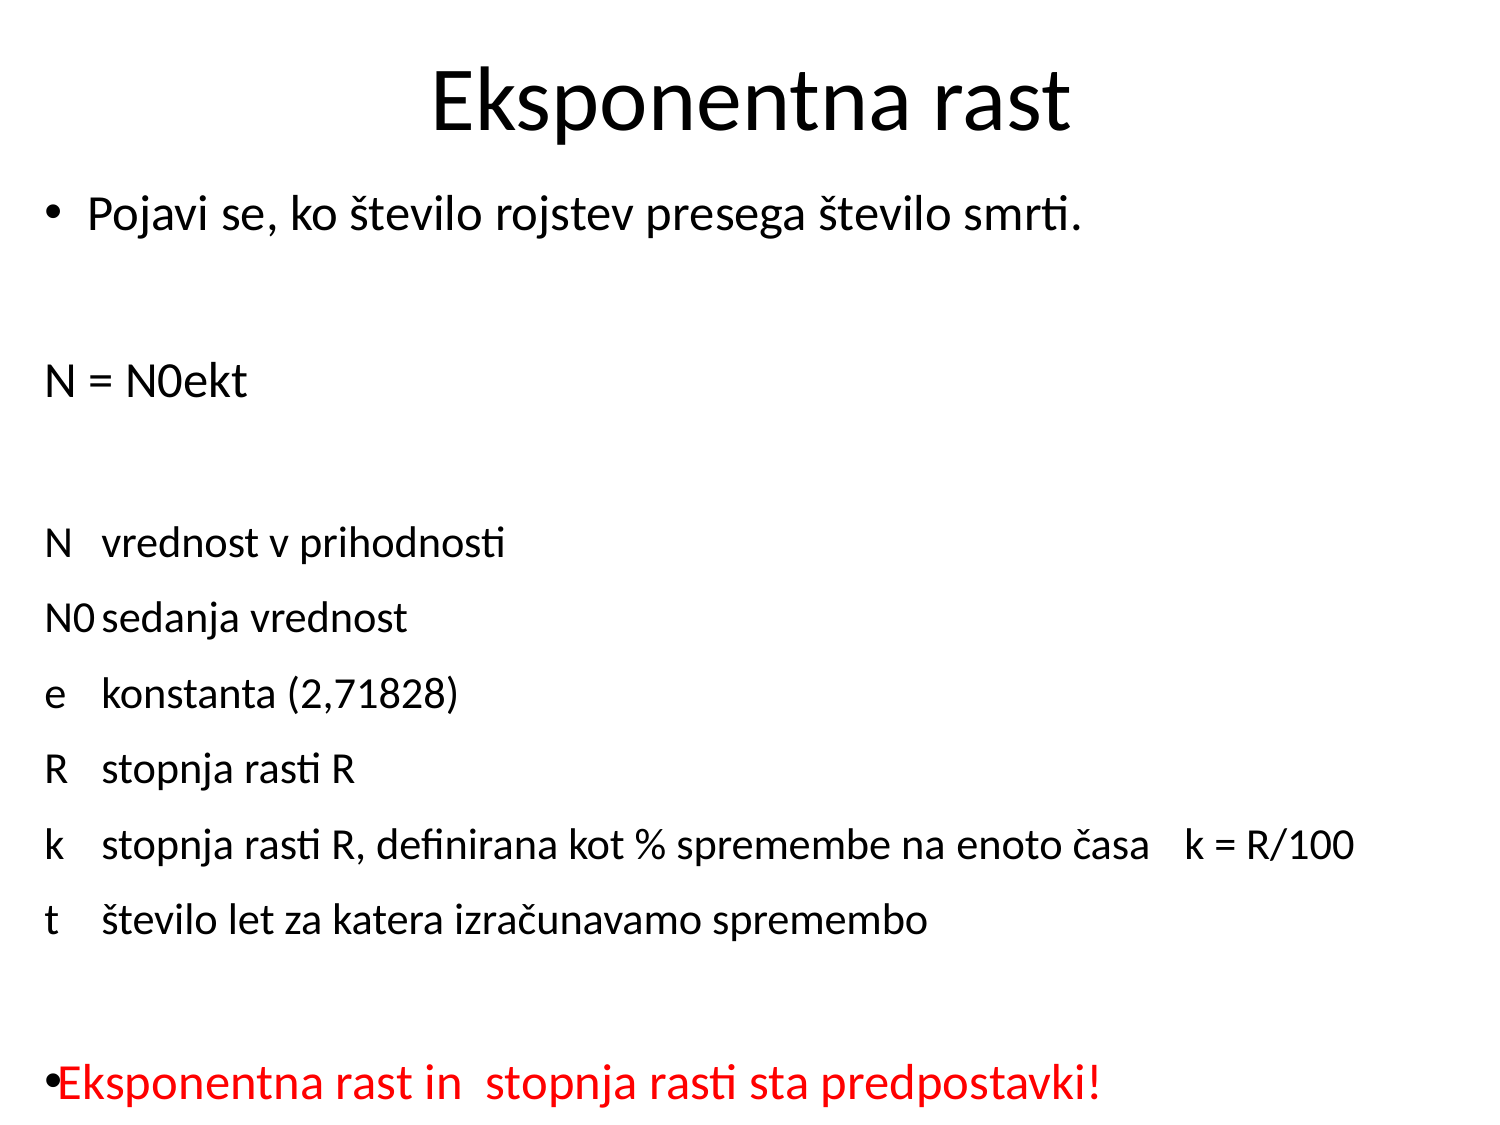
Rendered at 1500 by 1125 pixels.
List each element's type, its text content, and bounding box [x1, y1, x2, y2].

list Pojavi se, ko število rojstev presega število smrti. N = N0ekt N vrednost v prihodnosti N0 sedanja vrednost e konstanta (2,71828) R stopnja rasti R k stopnja rasti R, definirana kot % spremembe na enoto časa k = R/100 t število let za katera izračunavamo spremembo Eksponentna rast in stopnja rasti sta predpostavki! [29, 172, 1500, 1125]
title Eksponentna rast [76, 0, 1427, 172]
